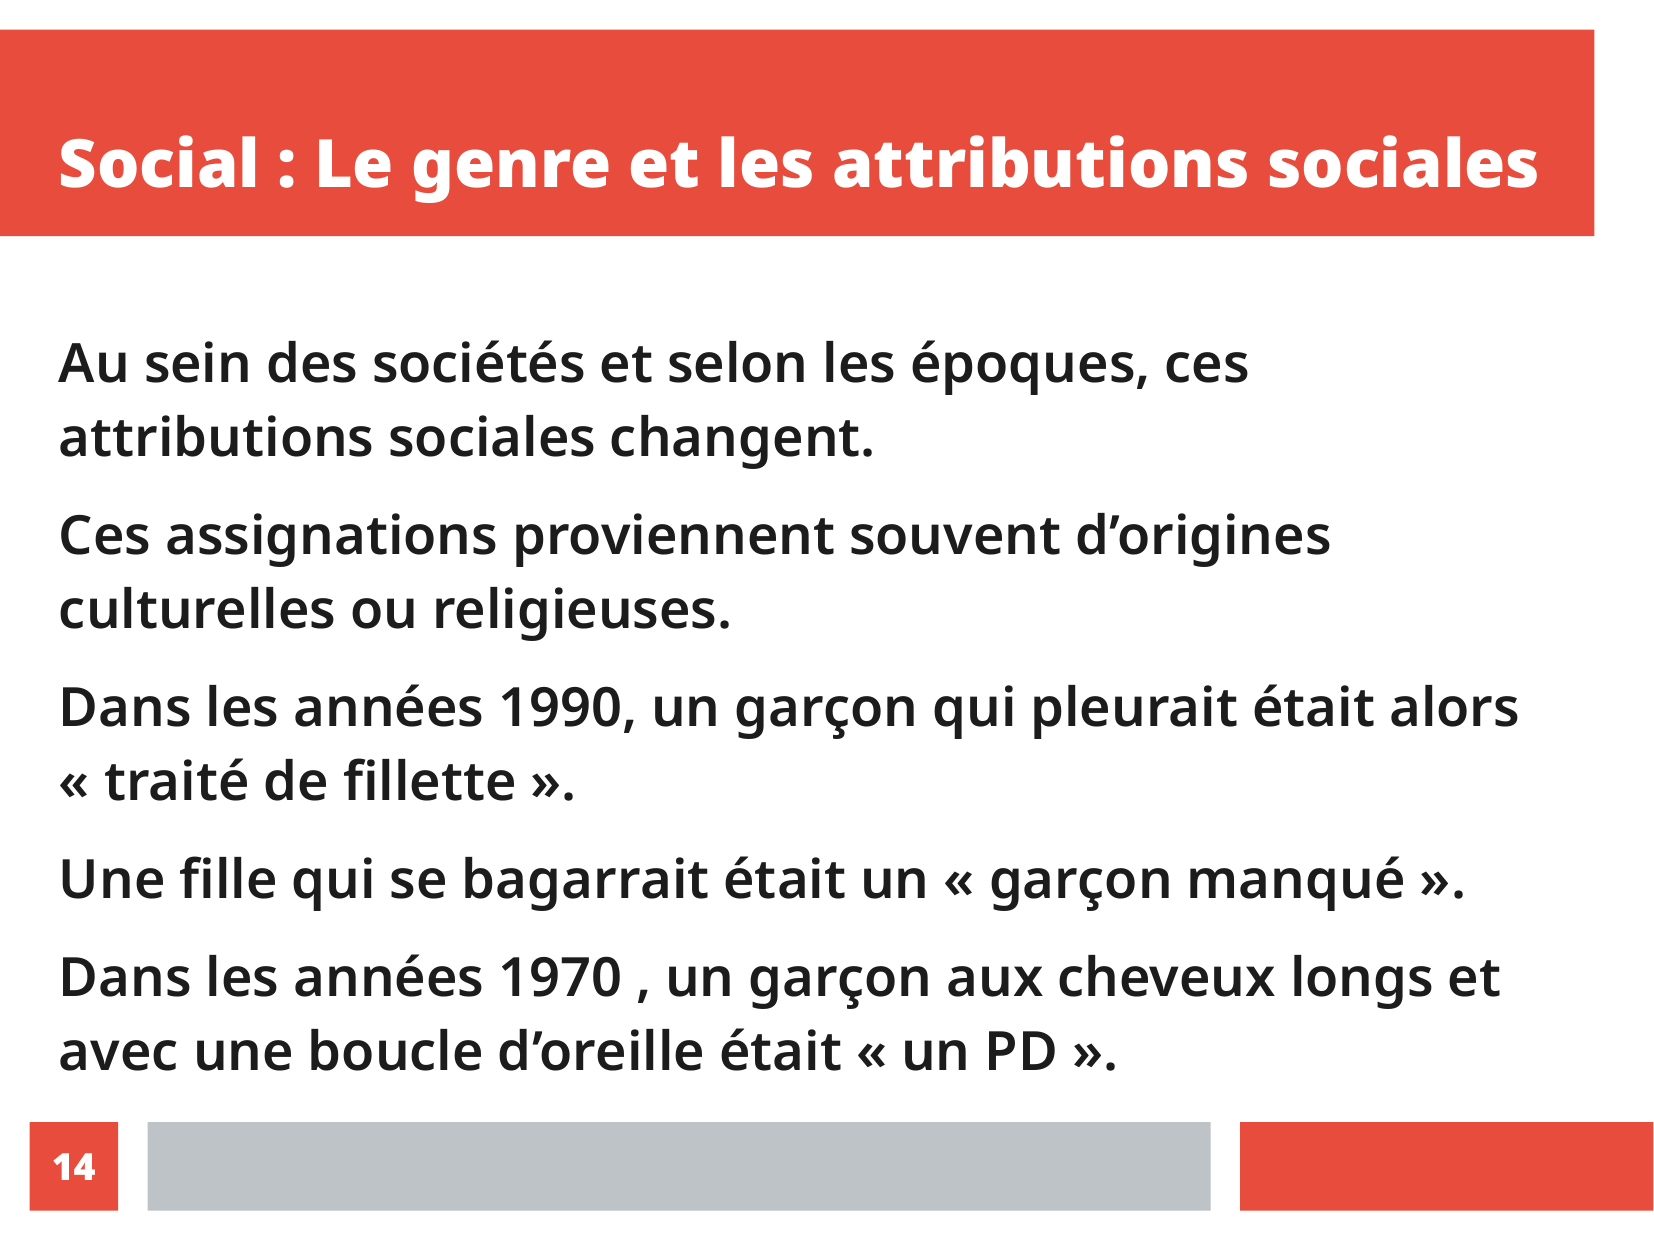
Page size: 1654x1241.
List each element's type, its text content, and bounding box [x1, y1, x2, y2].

list Au sein des sociétés et selon les époques, ces attributions sociales changent. Ces assignations proviennent souvent d’origines culturelles ou religieuses. Dans les années 1990, un garçon qui pleurait était alors « traité de fillette ». Une fille qui se bagarrait était un « garçon manqué ». Dans les années 1970 , un garçon aux cheveux longs et avec une boucle d’oreille était « un PD ». [59, 324, 1565, 1093]
title Social : Le genre et les attributions sociales [59, 59, 1595, 207]
